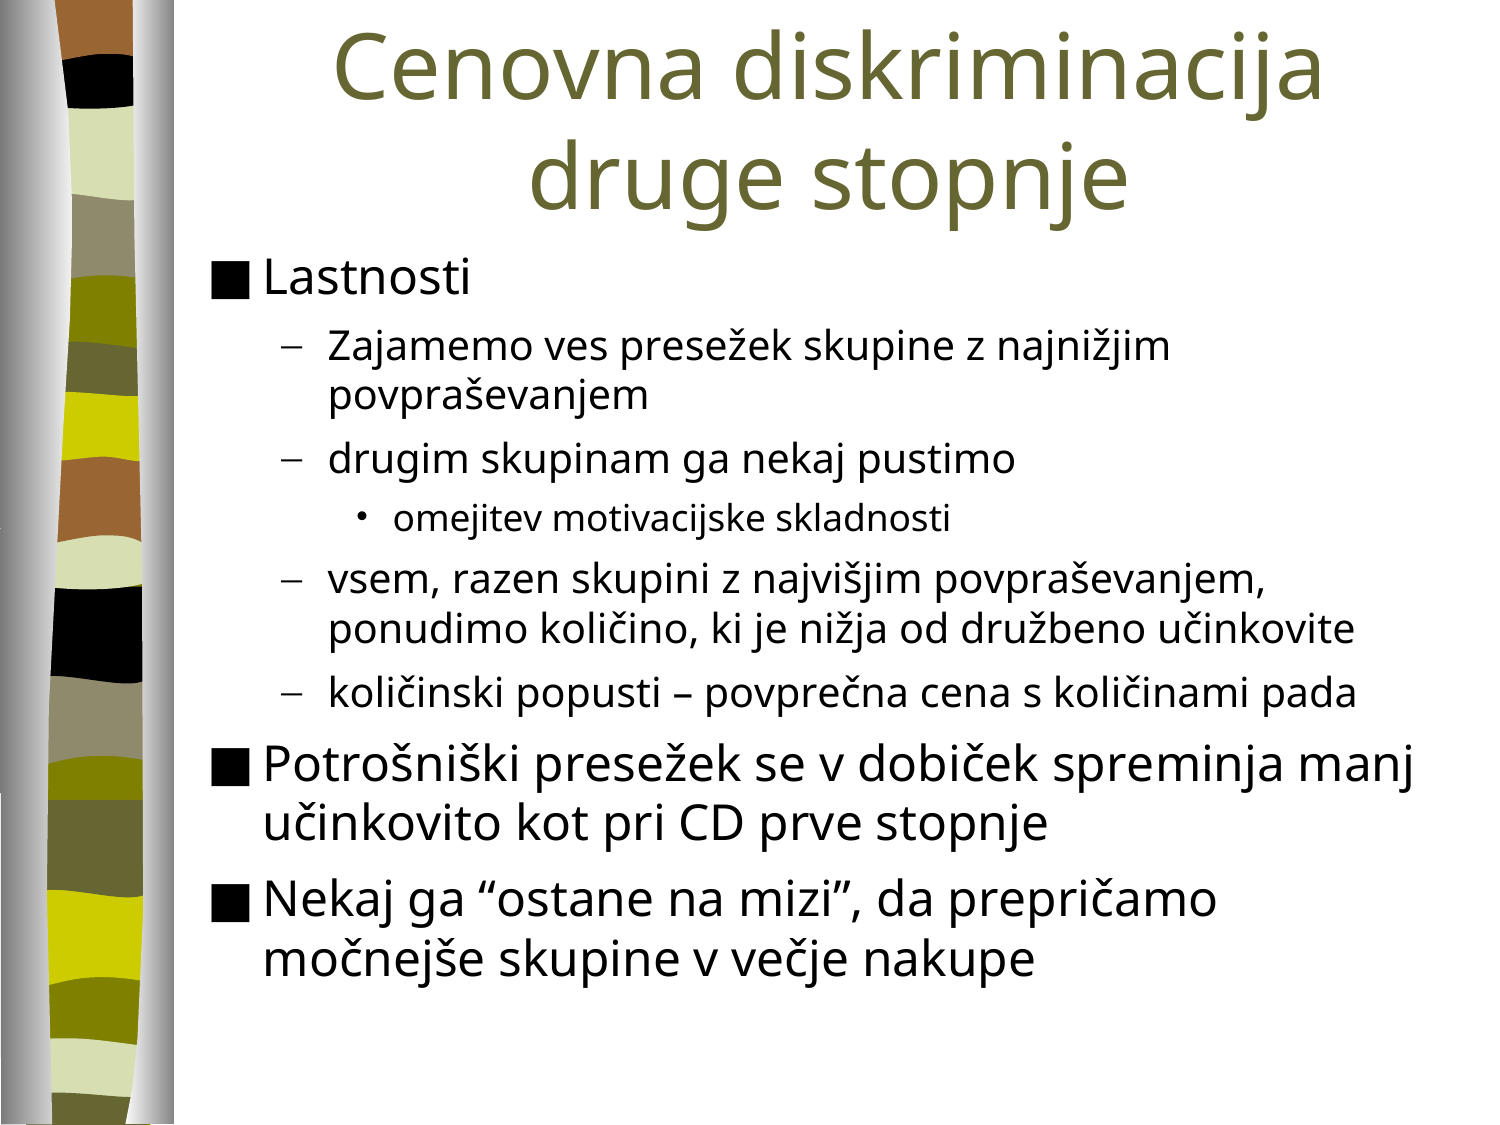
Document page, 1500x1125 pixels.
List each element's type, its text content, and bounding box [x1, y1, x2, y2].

list Lastnosti Zajamemo ves presežek skupine z najnižjim povpraševanjem drugim skupinam ga nekaj pustimo omejitev motivacijske skladnosti vsem, razen skupini z najvišjim povpraševanjem, ponudimo količino, ki je nižja od družbeno učinkovite količinski popusti – povprečna cena s količinami pada Potrošniški presežek se v dobiček spreminja manj učinkovito kot pri CD prve stopnje Nekaj ga “ostane na mizi”, da prepričamo močnejše skupine v večje nakupe [192, 237, 1468, 952]
title Cenovna diskriminacija druge stopnje [192, 0, 1468, 236]
